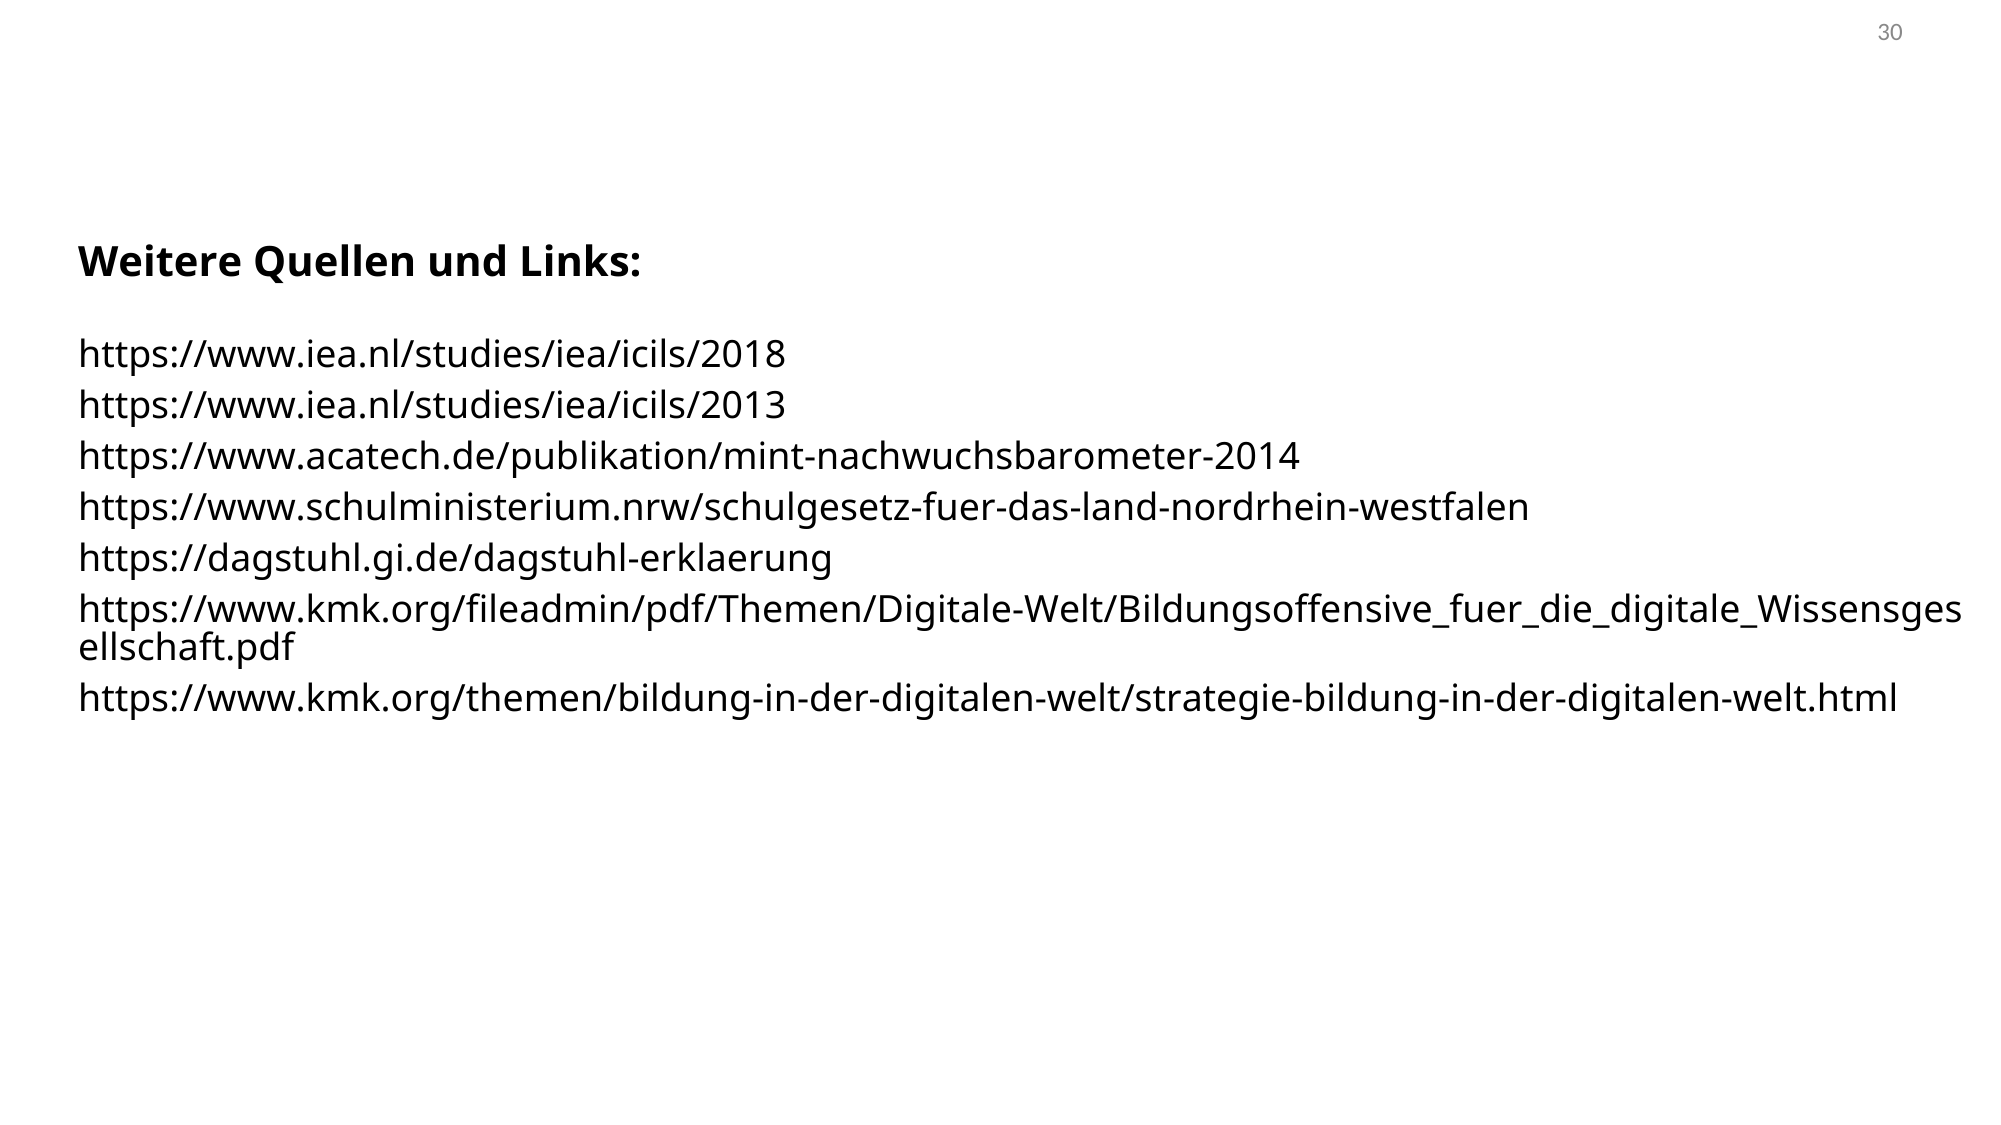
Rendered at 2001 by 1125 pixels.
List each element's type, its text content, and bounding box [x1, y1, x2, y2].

text_box Weitere Quellen und Links: https://www.iea.nl/studies/iea/icils/2018 https://www.iea.nl/studies/iea/icils/2013 https://www.acatech.de/publikation/mint-nachwuchsbarometer-2014 https://www.schulministerium.nrw/schulgesetz-fuer-das-land-nordrhein-westfalen https://dagstuhl.gi.de/dagstuhl-erklaerung https://www.kmk.org/fileadmin/pdf/Themen/Digitale-Welt/Bildungsoffensive_fuer_die_digitale_Wissensgesellschaft.pdf https://www.kmk.org/themen/bildung-in-der-digitalen-welt/strategie-bildung-in-der-digitalen-welt.html [63, 227, 2000, 748]
text_box 30 [1862, 0, 2000, 61]
